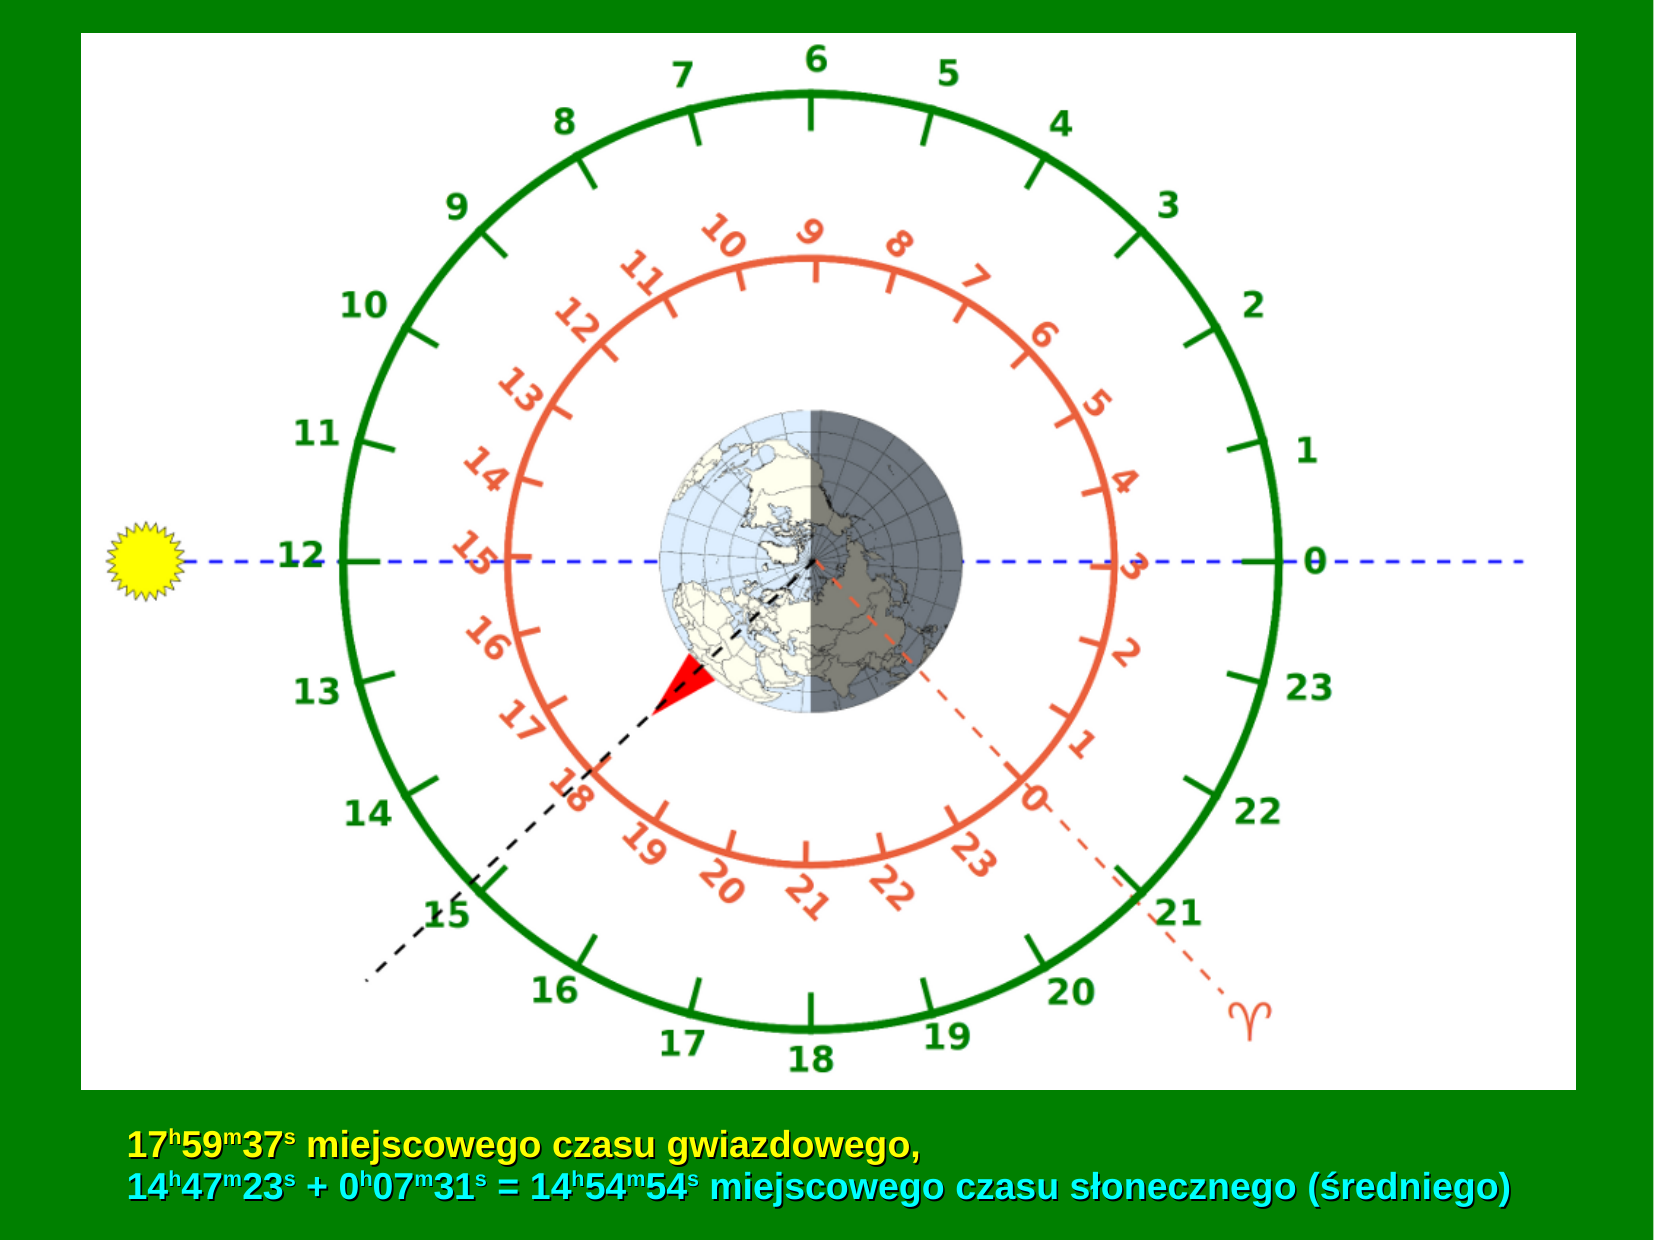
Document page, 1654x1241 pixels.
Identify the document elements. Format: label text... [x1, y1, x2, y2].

text_box 17h59m37s miejscowego czasu gwiazdowego, 14h47m23s + 0h07m31s = 14h54m54s miejscowego czasu słonecznego (średniego) [111, 1116, 1528, 1218]
picture [81, 33, 1576, 1090]
